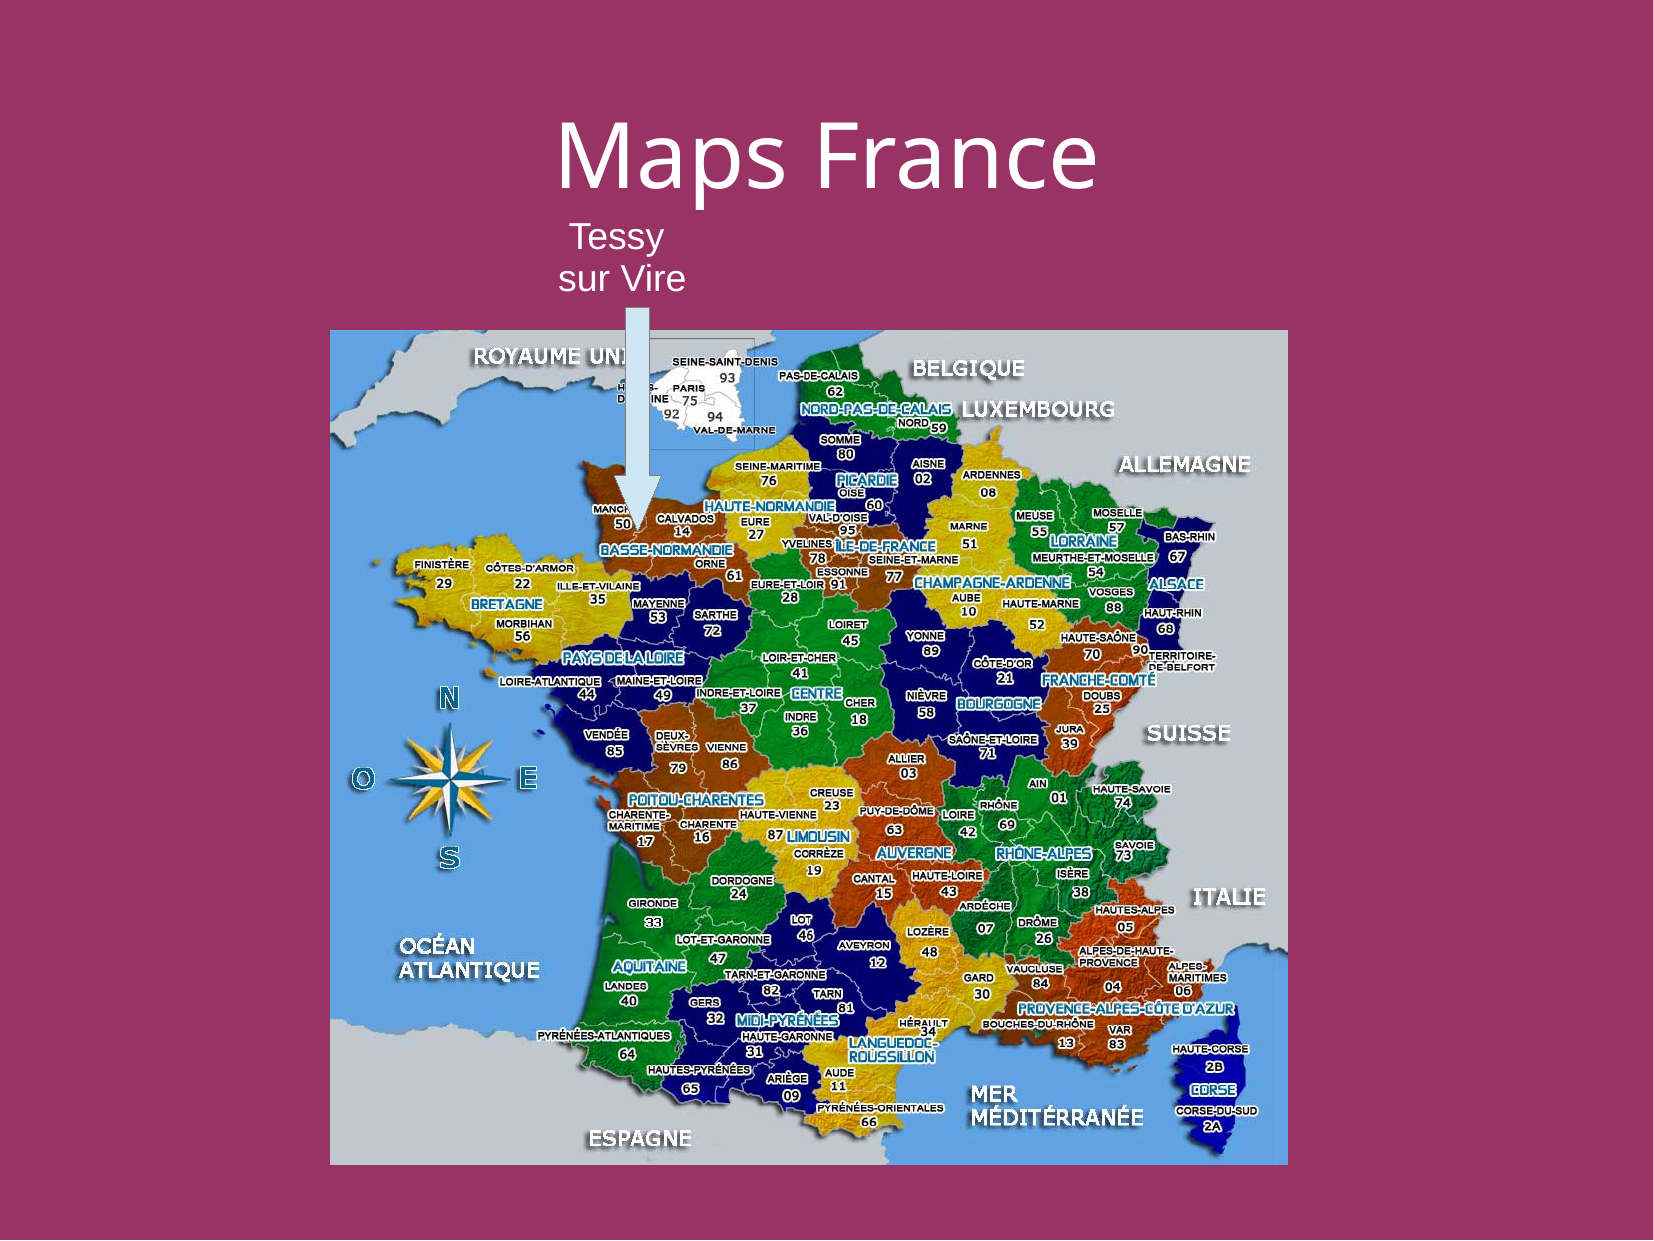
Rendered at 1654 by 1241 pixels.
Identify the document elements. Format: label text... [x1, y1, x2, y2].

text_box [614, 307, 662, 532]
title Maps France [82, 49, 1571, 257]
text_box Tessy sur Vire [543, 208, 721, 308]
picture [330, 330, 1288, 1165]
